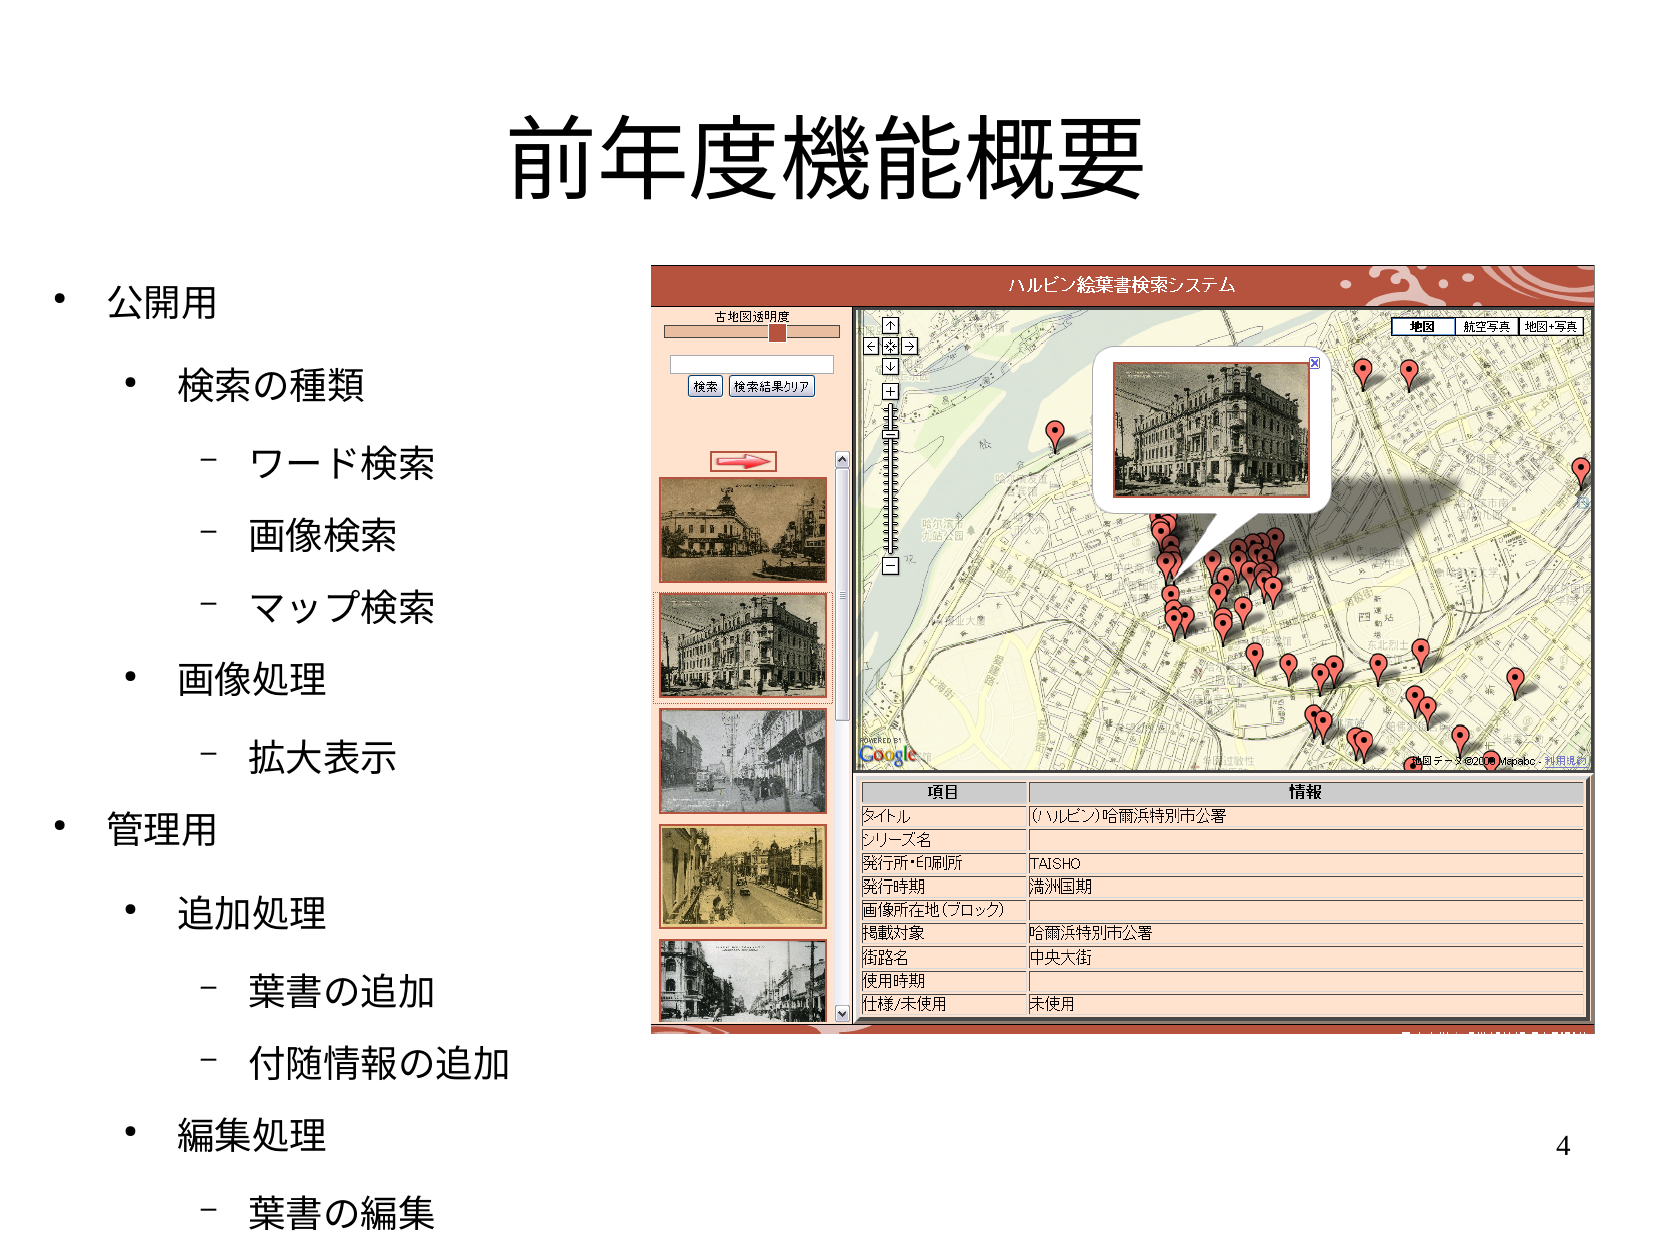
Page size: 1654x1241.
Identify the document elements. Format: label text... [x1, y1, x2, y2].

title 前年度機能概要 [82, 49, 1571, 257]
picture [651, 265, 1595, 1034]
list 公開用 検索の種類 ワード検索 画像検索 マップ検索 画像処理 拡大表示 管理用 追加処理 葉書の追加 付随情報の追加 編集処理 葉書の編集 葉書の削除 [35, 272, 1524, 1077]
